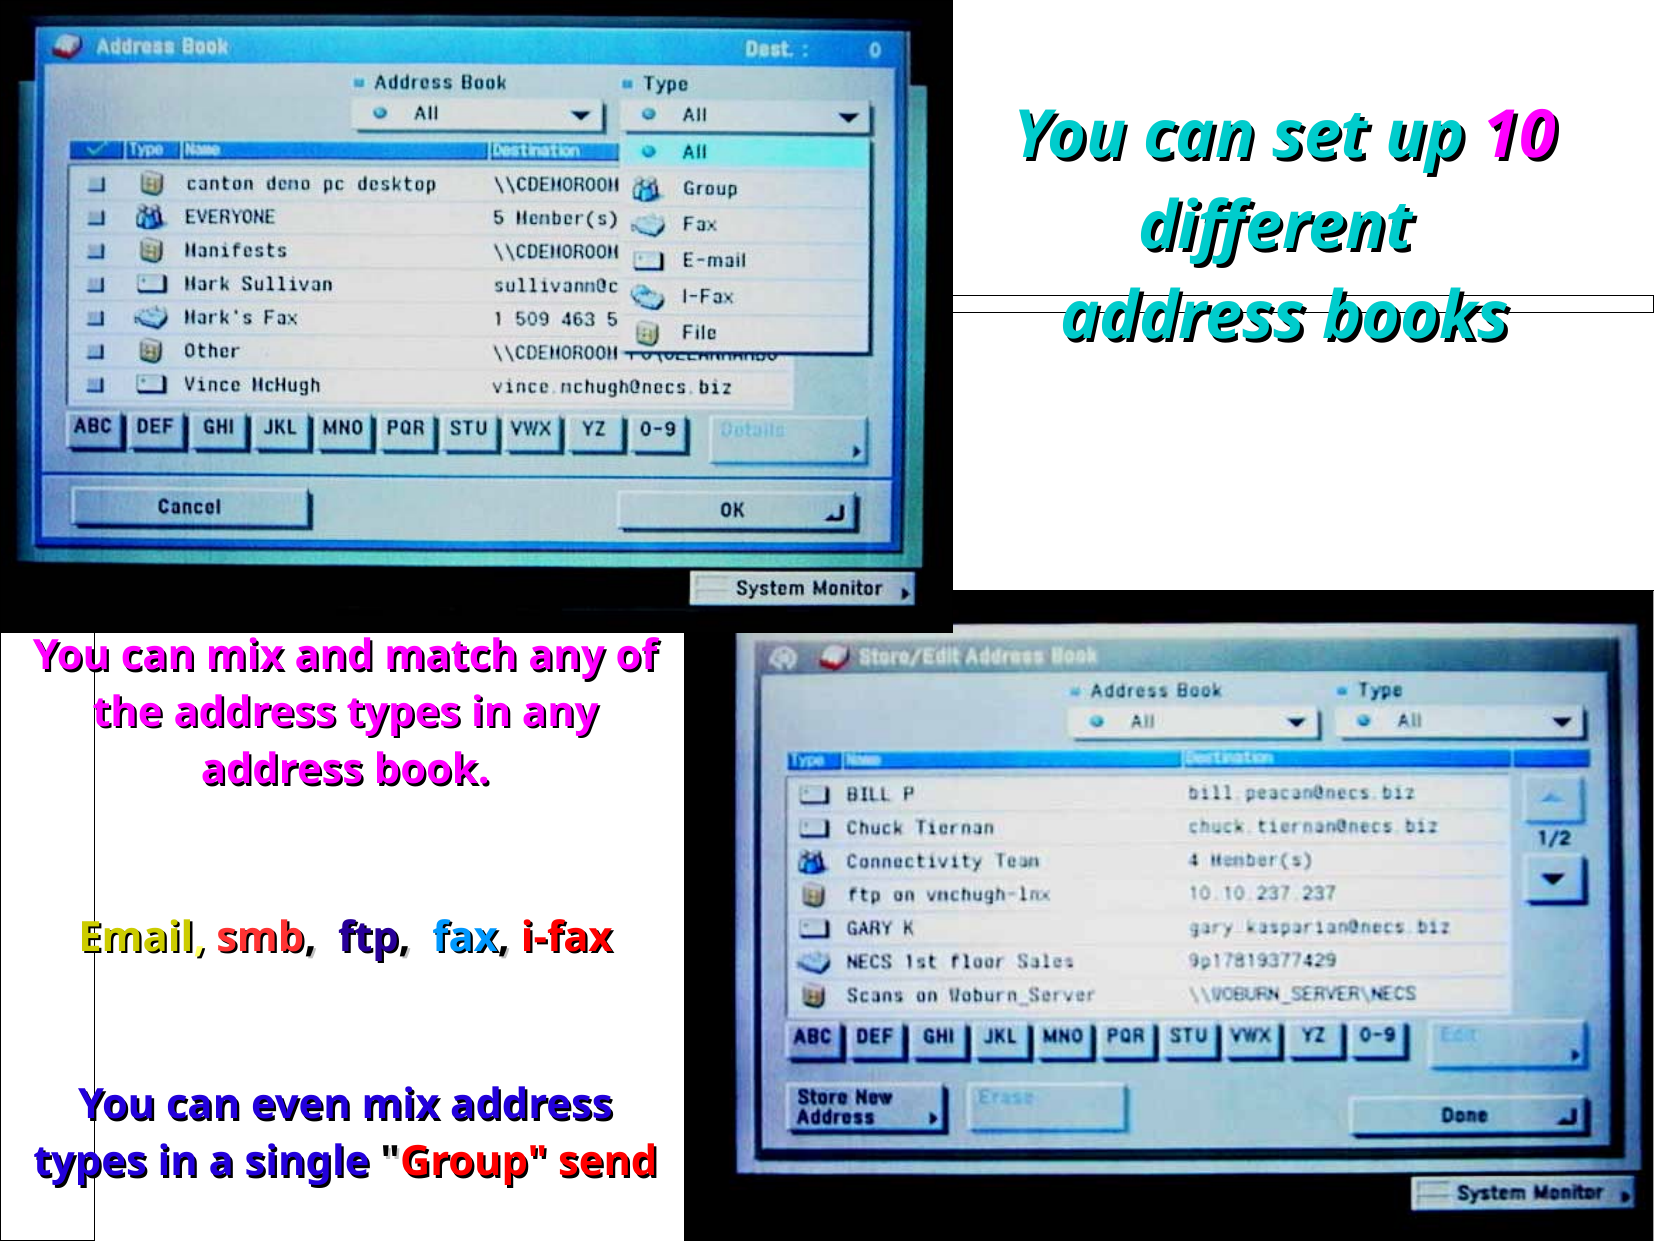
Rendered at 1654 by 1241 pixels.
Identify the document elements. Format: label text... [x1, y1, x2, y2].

text_box You can mix and match any of the address types in any address book. Email, smb, ftp, fax, i-fax You can even mix address types in a single "Group" send [27, 624, 664, 1241]
picture [0, 0, 1654, 1241]
text_box You can set up 10 different address books [993, 86, 1577, 359]
